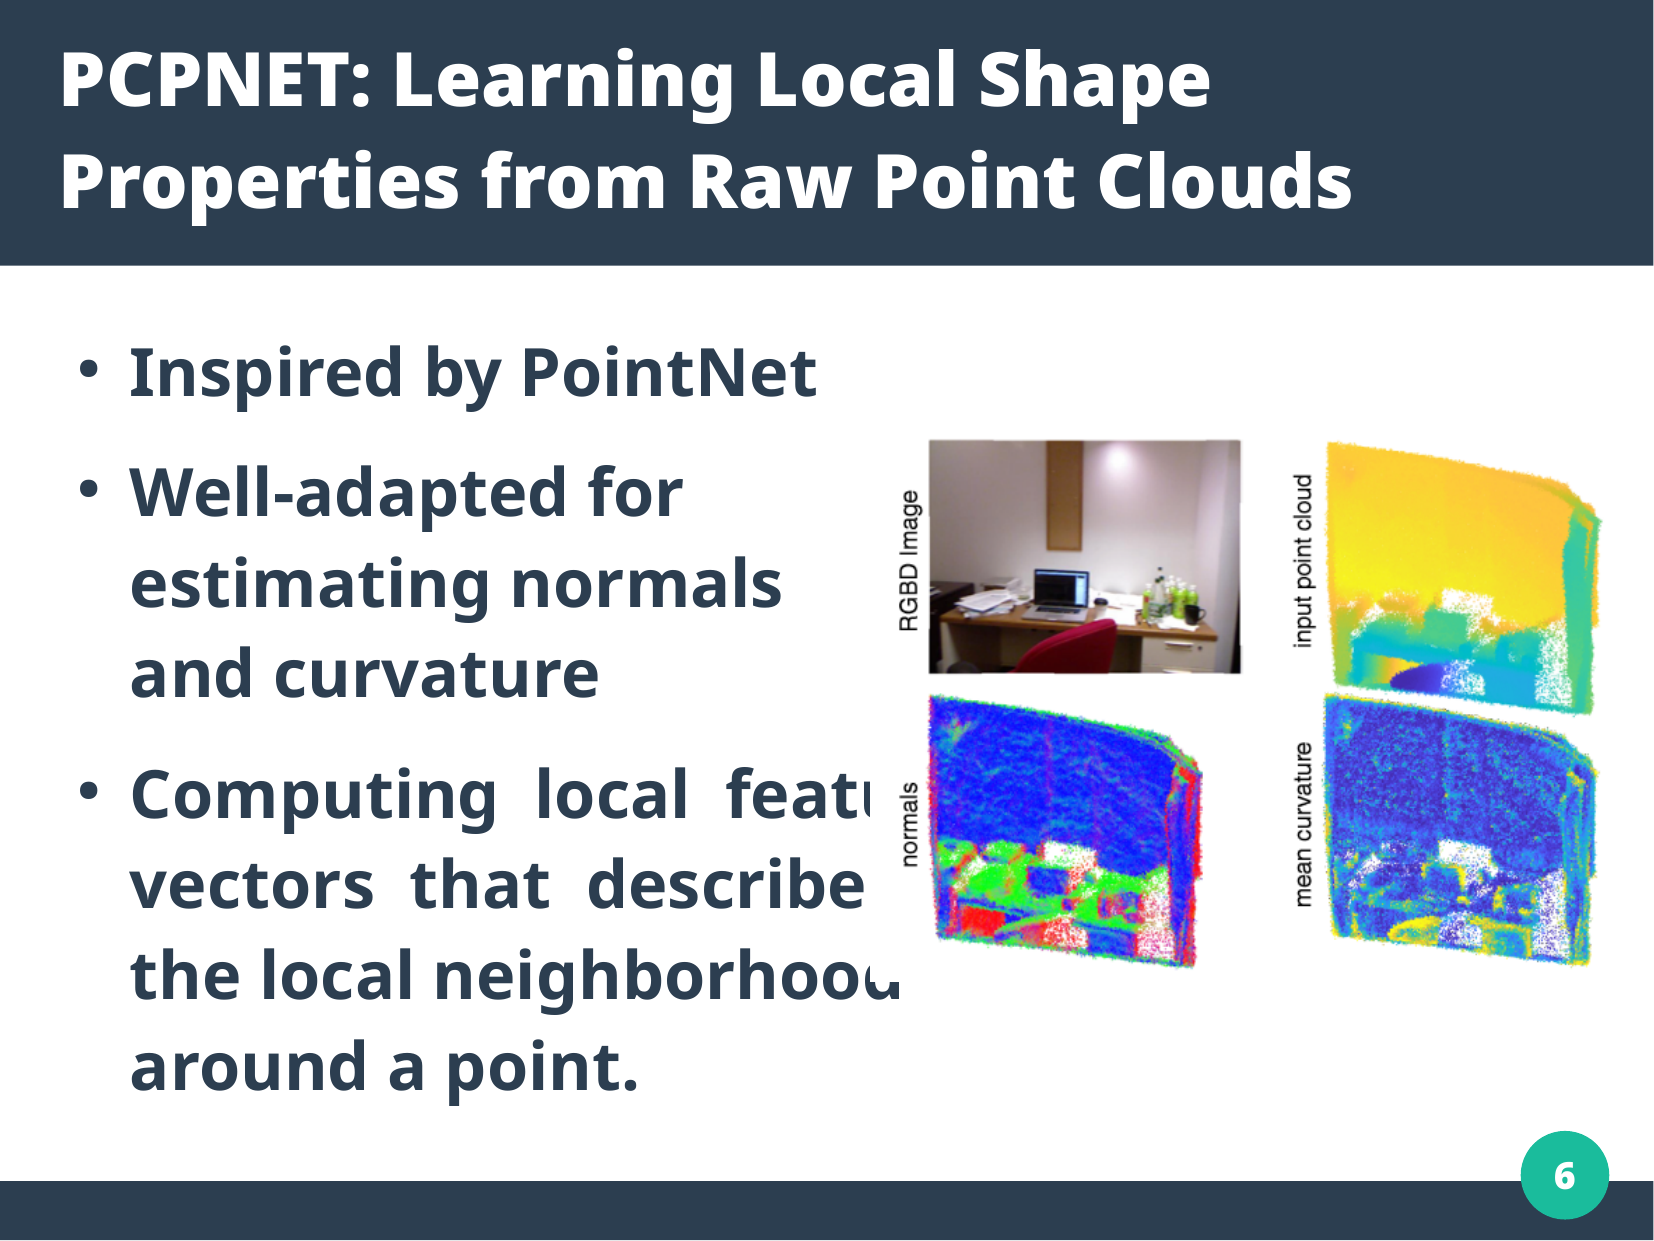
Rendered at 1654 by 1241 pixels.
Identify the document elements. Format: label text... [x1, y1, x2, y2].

title PCPNET: Learning Local Shape Properties from Raw Point Clouds [59, 49, 1595, 207]
picture [870, 395, 1638, 982]
list Inspired by PointNet Well-adapted for estimating normals and curvature Computing local feature vectors that describe the local neighborhood around a point. [59, 324, 1595, 1152]
